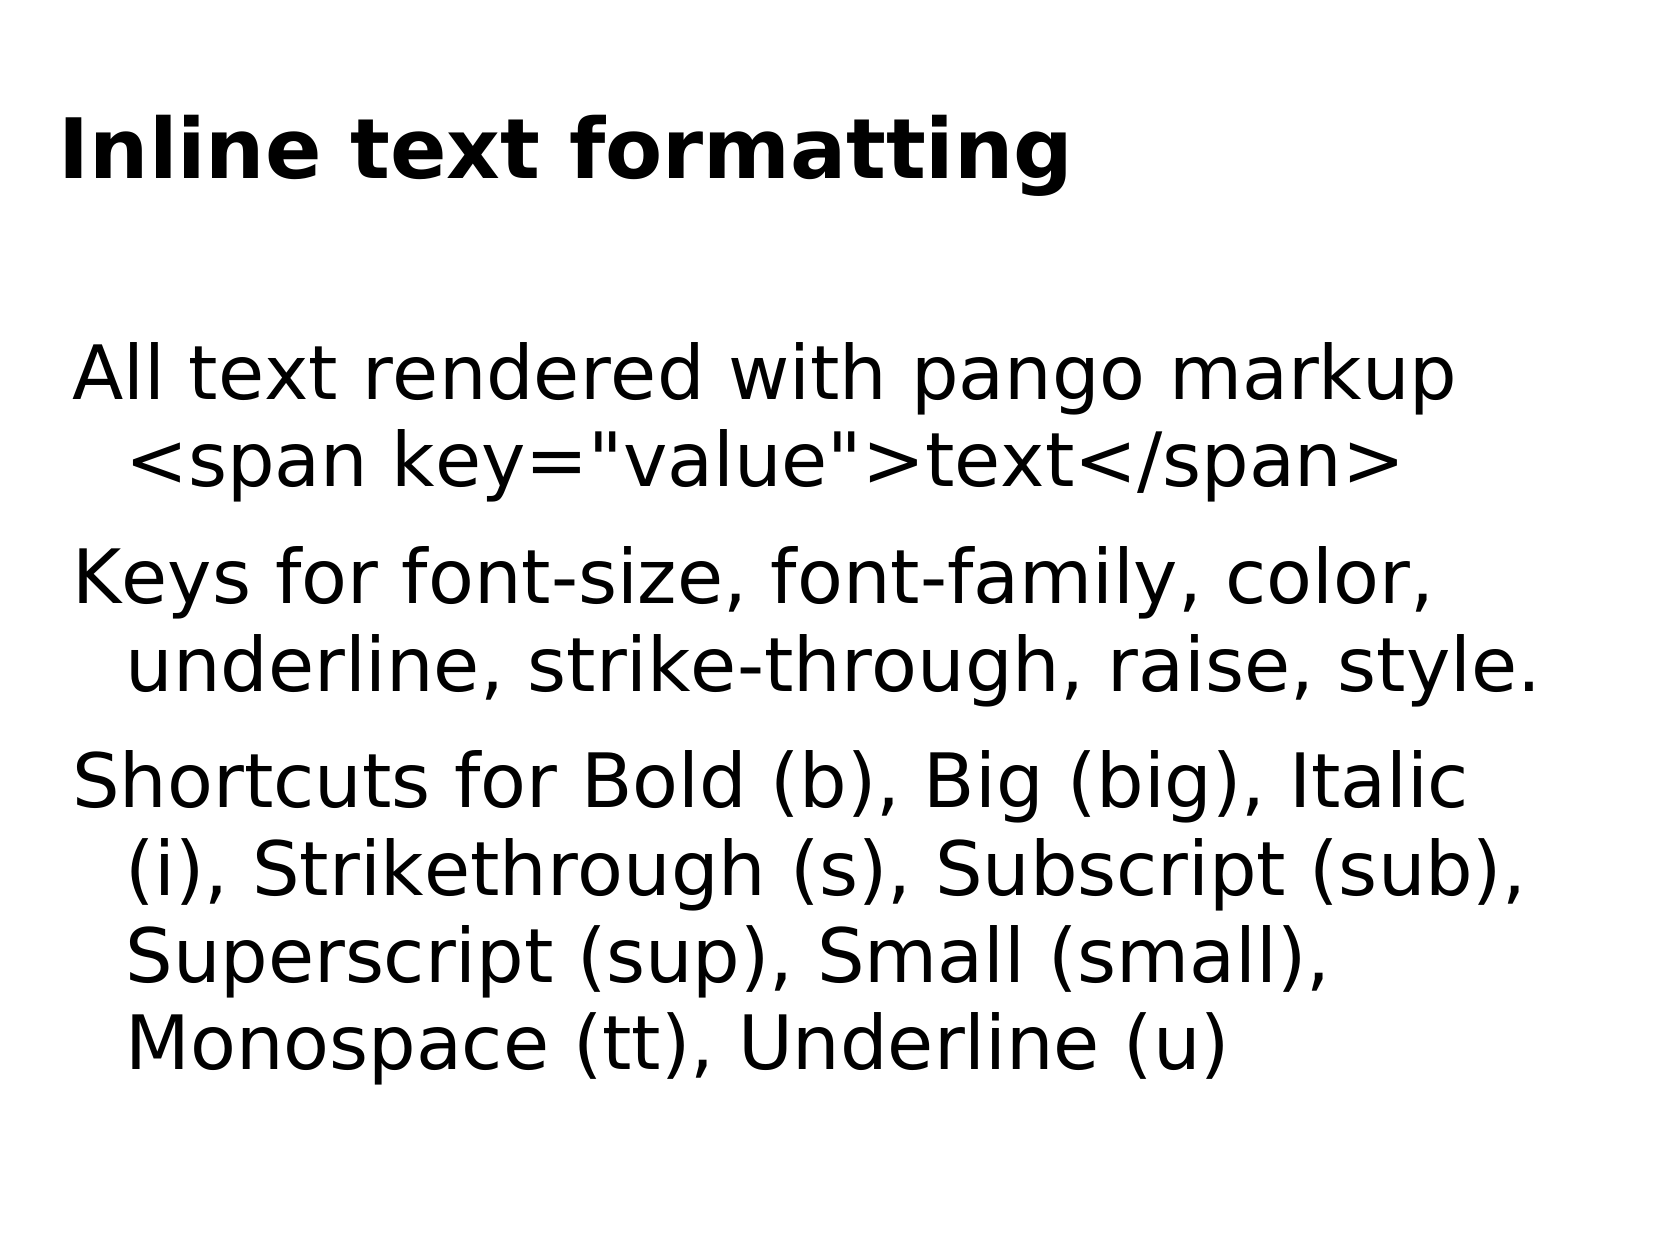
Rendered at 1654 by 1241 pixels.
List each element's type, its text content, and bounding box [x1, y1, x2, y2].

title Inline text formatting [59, 75, 1607, 225]
list All text rendered with pango markup <span key="value">text</span> Keys for font-size, font-family, color, underline, strike-through, raise, style. Shortcuts for Bold (b), Big (big), Italic (i), Strikethrough (s), Subscript (sub), Superscript (sup), Small (small), Monospace (tt), Underline (u) [54, 330, 1575, 1088]
